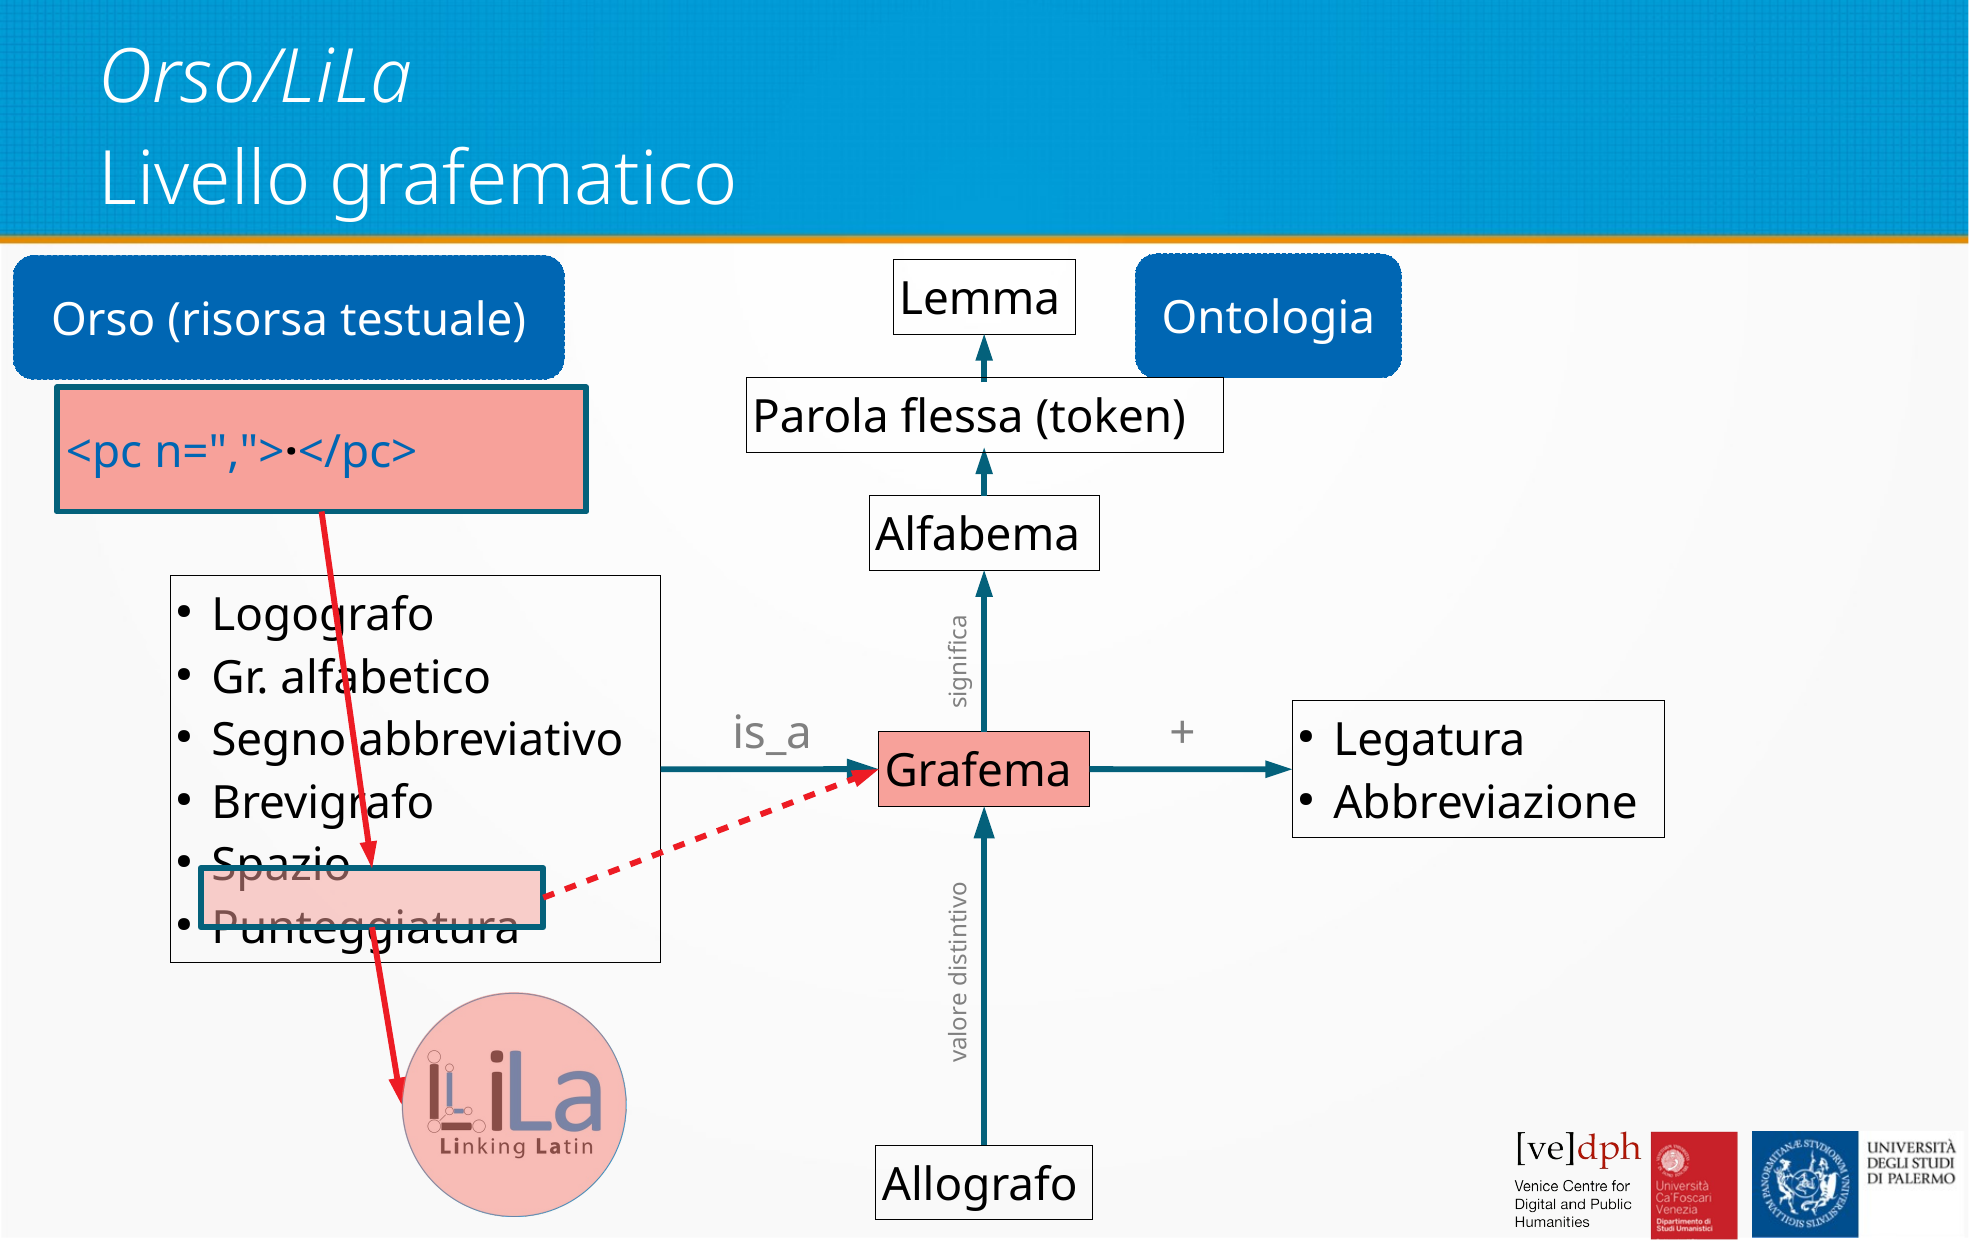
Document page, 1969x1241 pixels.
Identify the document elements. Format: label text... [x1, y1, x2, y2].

text_box [200, 868, 544, 928]
text_box Grafema [878, 736, 1090, 802]
title Orso/LiLa Livello grafematico [98, 19, 1870, 227]
text_box Logografo Gr. alfabetico Segno abbreviativo Brevigrafo Spazio Punteggiatura [338, 603, 661, 936]
text_box <pc n=",">·</pc> [56, 387, 587, 512]
text_box + [1163, 698, 1214, 764]
text_box Lemma [893, 264, 1076, 330]
text_box Orso (risorsa testuale) [13, 255, 565, 380]
text_box [401, 992, 627, 1217]
text_box Logografo Gr. alfabetico Segno abbreviativo Brevigrafo Spazio Punteggiatura [170, 603, 371, 936]
picture [0, 233, 1969, 1241]
text_box Allografo [875, 1150, 1093, 1216]
text_box significa [909, 590, 1019, 715]
text_box valore distintivo [909, 844, 1019, 1069]
text_box Alfabema [869, 500, 1100, 566]
text_box Ontologia [1135, 253, 1402, 378]
text_box Legatura Abbreviazione [1292, 710, 1665, 829]
text_box is_a [726, 698, 826, 764]
text_box Parola flessa (token) [746, 382, 1224, 448]
